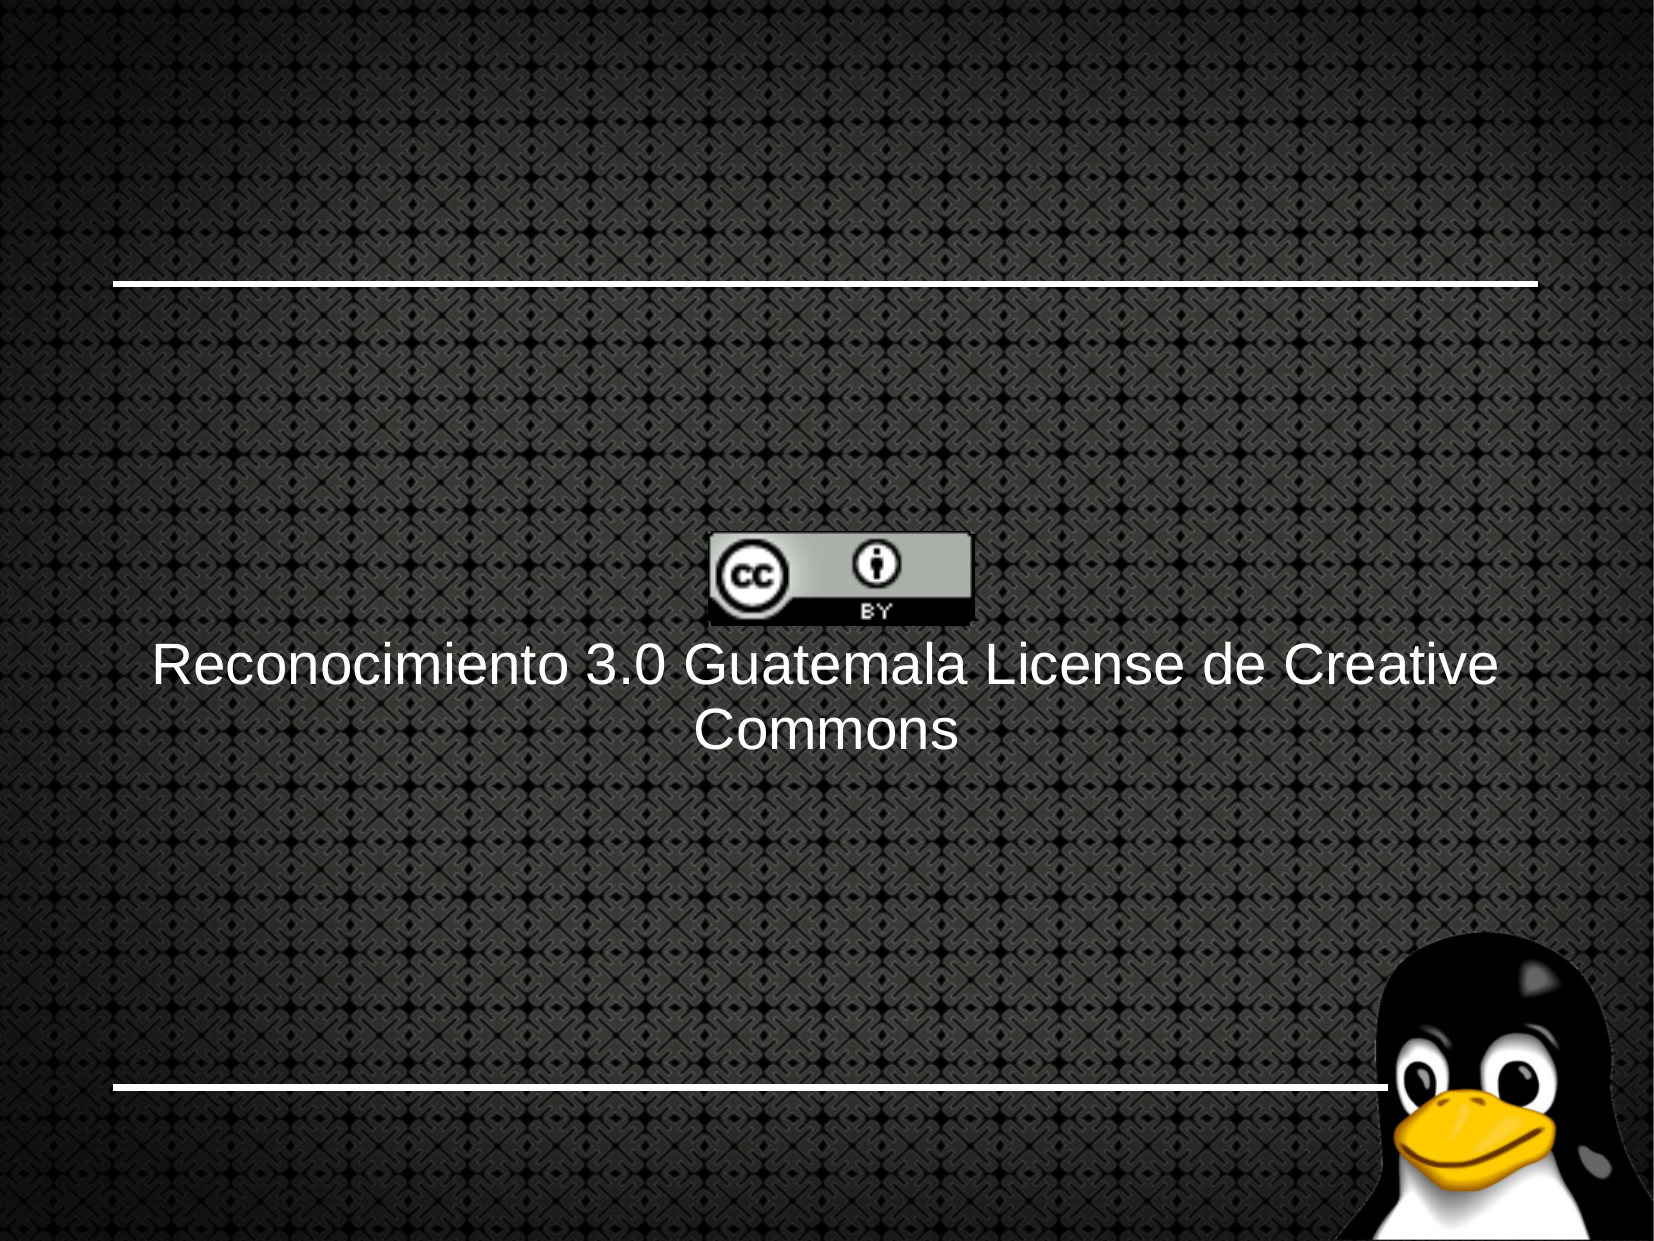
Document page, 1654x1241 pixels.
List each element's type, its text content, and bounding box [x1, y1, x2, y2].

subtitle Reconocimiento 3.0 Guatemala License de Creative Commons [147, 342, 1506, 1052]
picture [0, 0, 1654, 1241]
